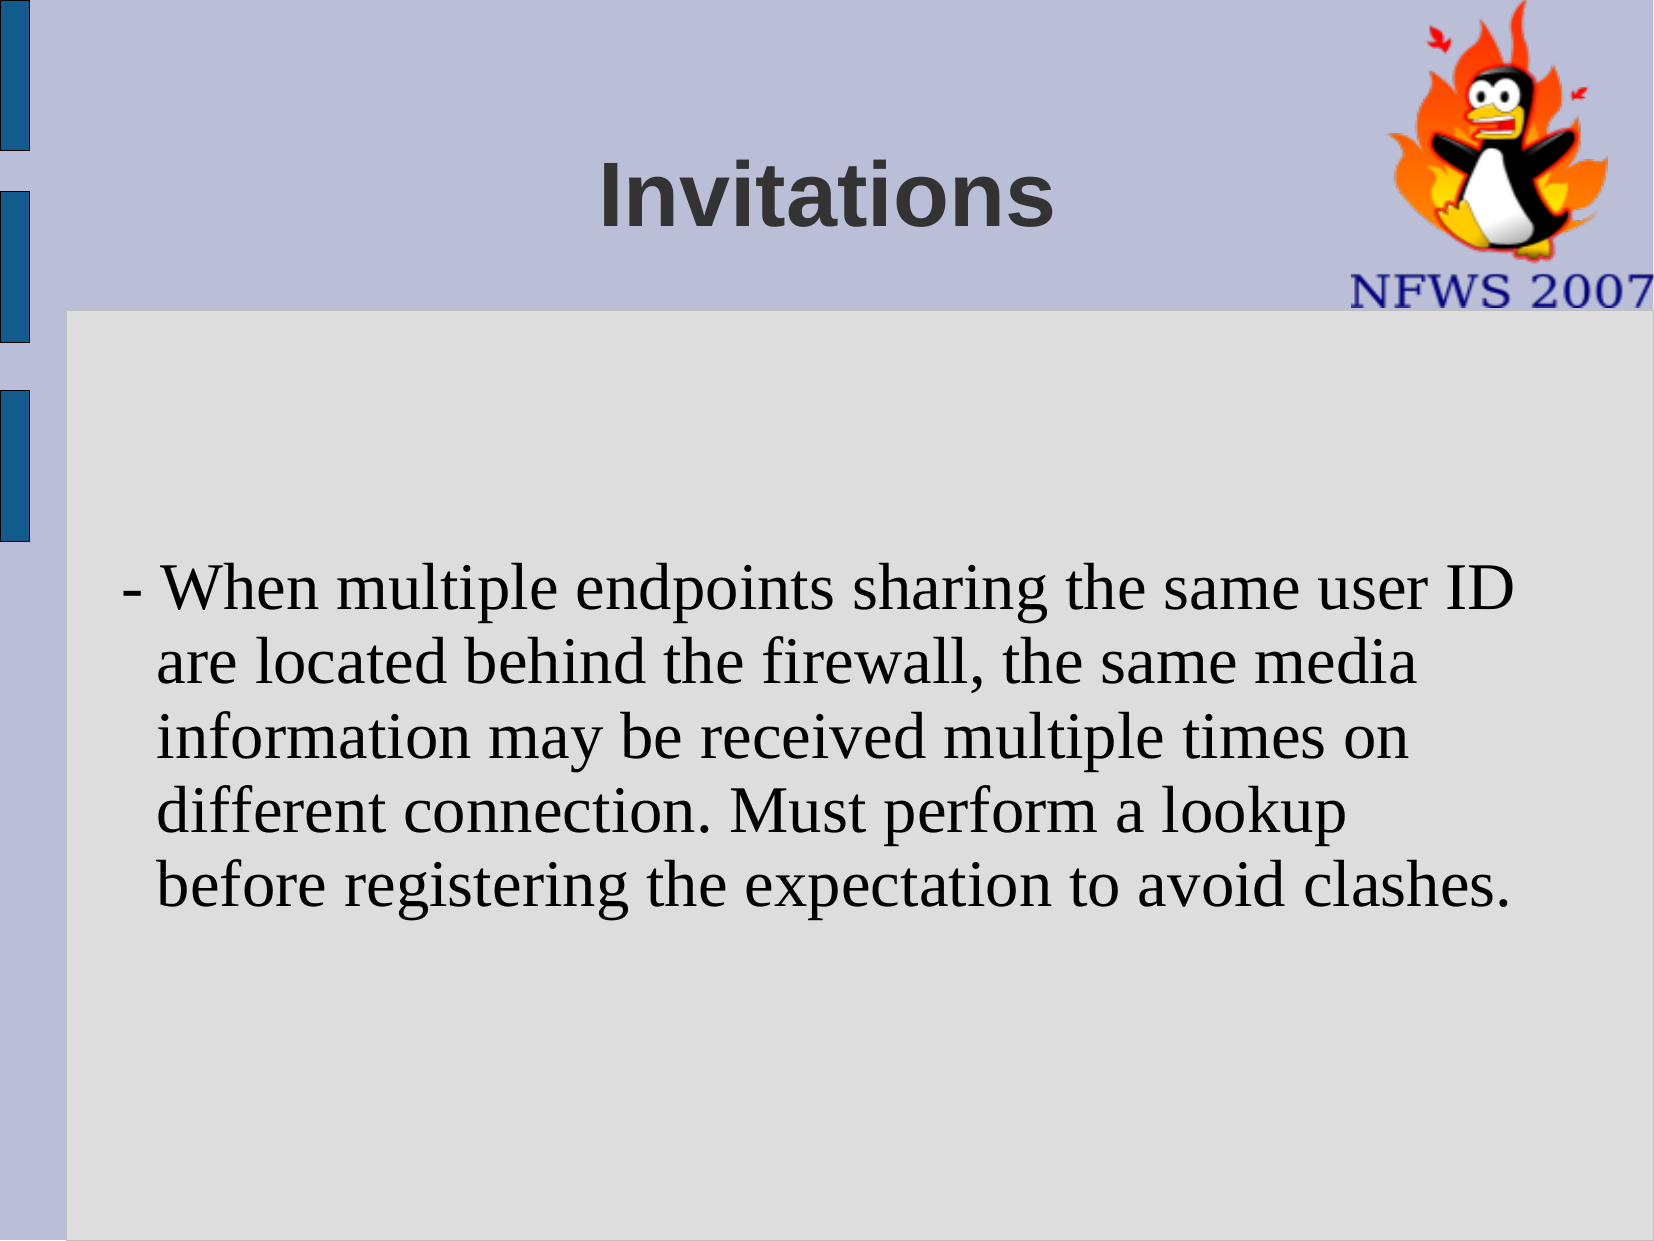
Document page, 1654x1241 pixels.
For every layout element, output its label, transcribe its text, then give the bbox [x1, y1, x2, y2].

picture [1351, 0, 1654, 308]
title Invitations [121, 98, 1351, 291]
subtitle - When multiple endpoints sharing the same user ID are located behind the firewall, the same media information may be received multiple times on different connection. Must perform a lookup before registering the expectation to avoid clashes. [121, 352, 1534, 1119]
